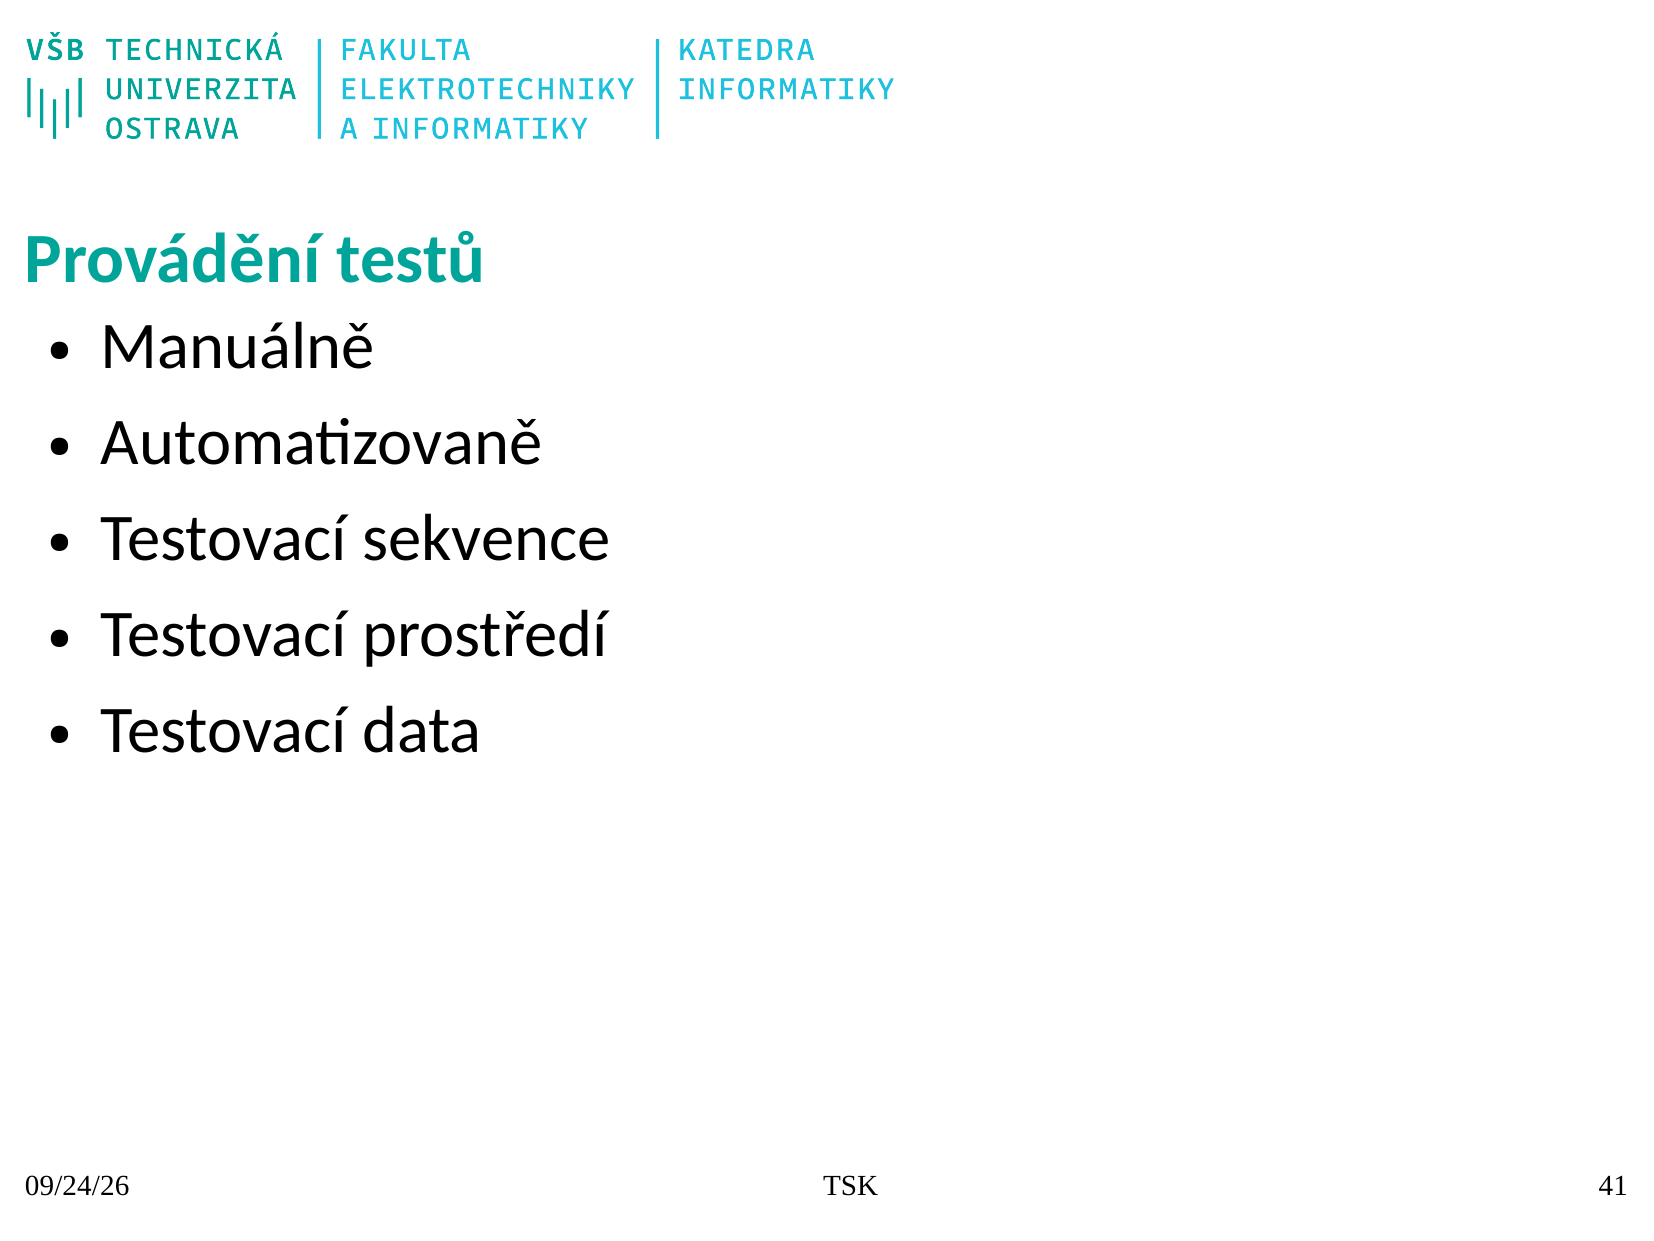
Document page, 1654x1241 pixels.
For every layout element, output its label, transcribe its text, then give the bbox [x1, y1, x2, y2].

picture [26, 31, 894, 139]
title Provádění testů [24, 169, 1629, 300]
list Manuálně Automatizovaně Testovací sekvence Testovací prostředí Testovací data [30, 318, 1629, 1146]
